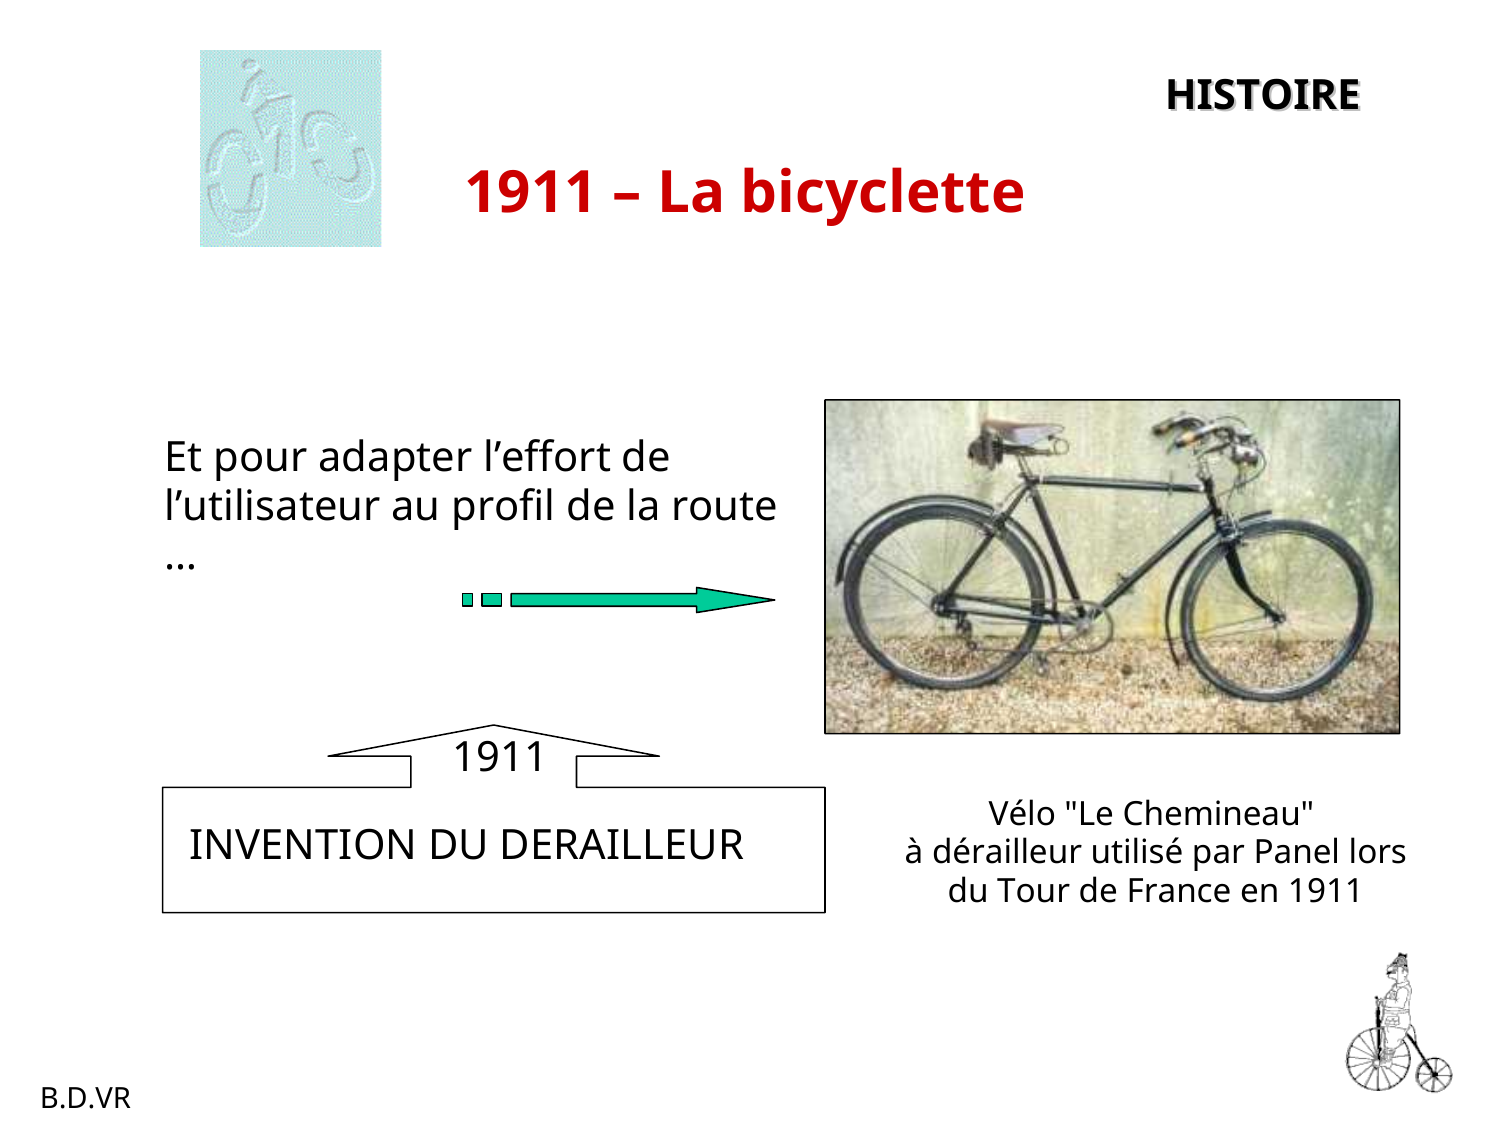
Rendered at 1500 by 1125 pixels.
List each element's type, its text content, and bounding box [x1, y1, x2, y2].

text_box 1911 [437, 725, 576, 801]
text_box HISTOIRE [1150, 62, 1402, 128]
picture [826, 401, 1398, 732]
text_box Et pour adapter l’effort de l’utilisateur au profil de la route … [150, 425, 801, 603]
text_box B.D.VR [24, 1073, 175, 1125]
list [112, 324, 1388, 1000]
chart [200, 50, 382, 247]
picture [1337, 949, 1471, 1100]
text_box INVENTION DU DERAILLEUR [174, 812, 826, 939]
text_box 1911 – La bicyclette [450, 149, 1163, 247]
text_box Vélo "Le Chemineau" à dérailleur utilisé par Panel lors du Tour de France en 1911 [875, 774, 1438, 930]
